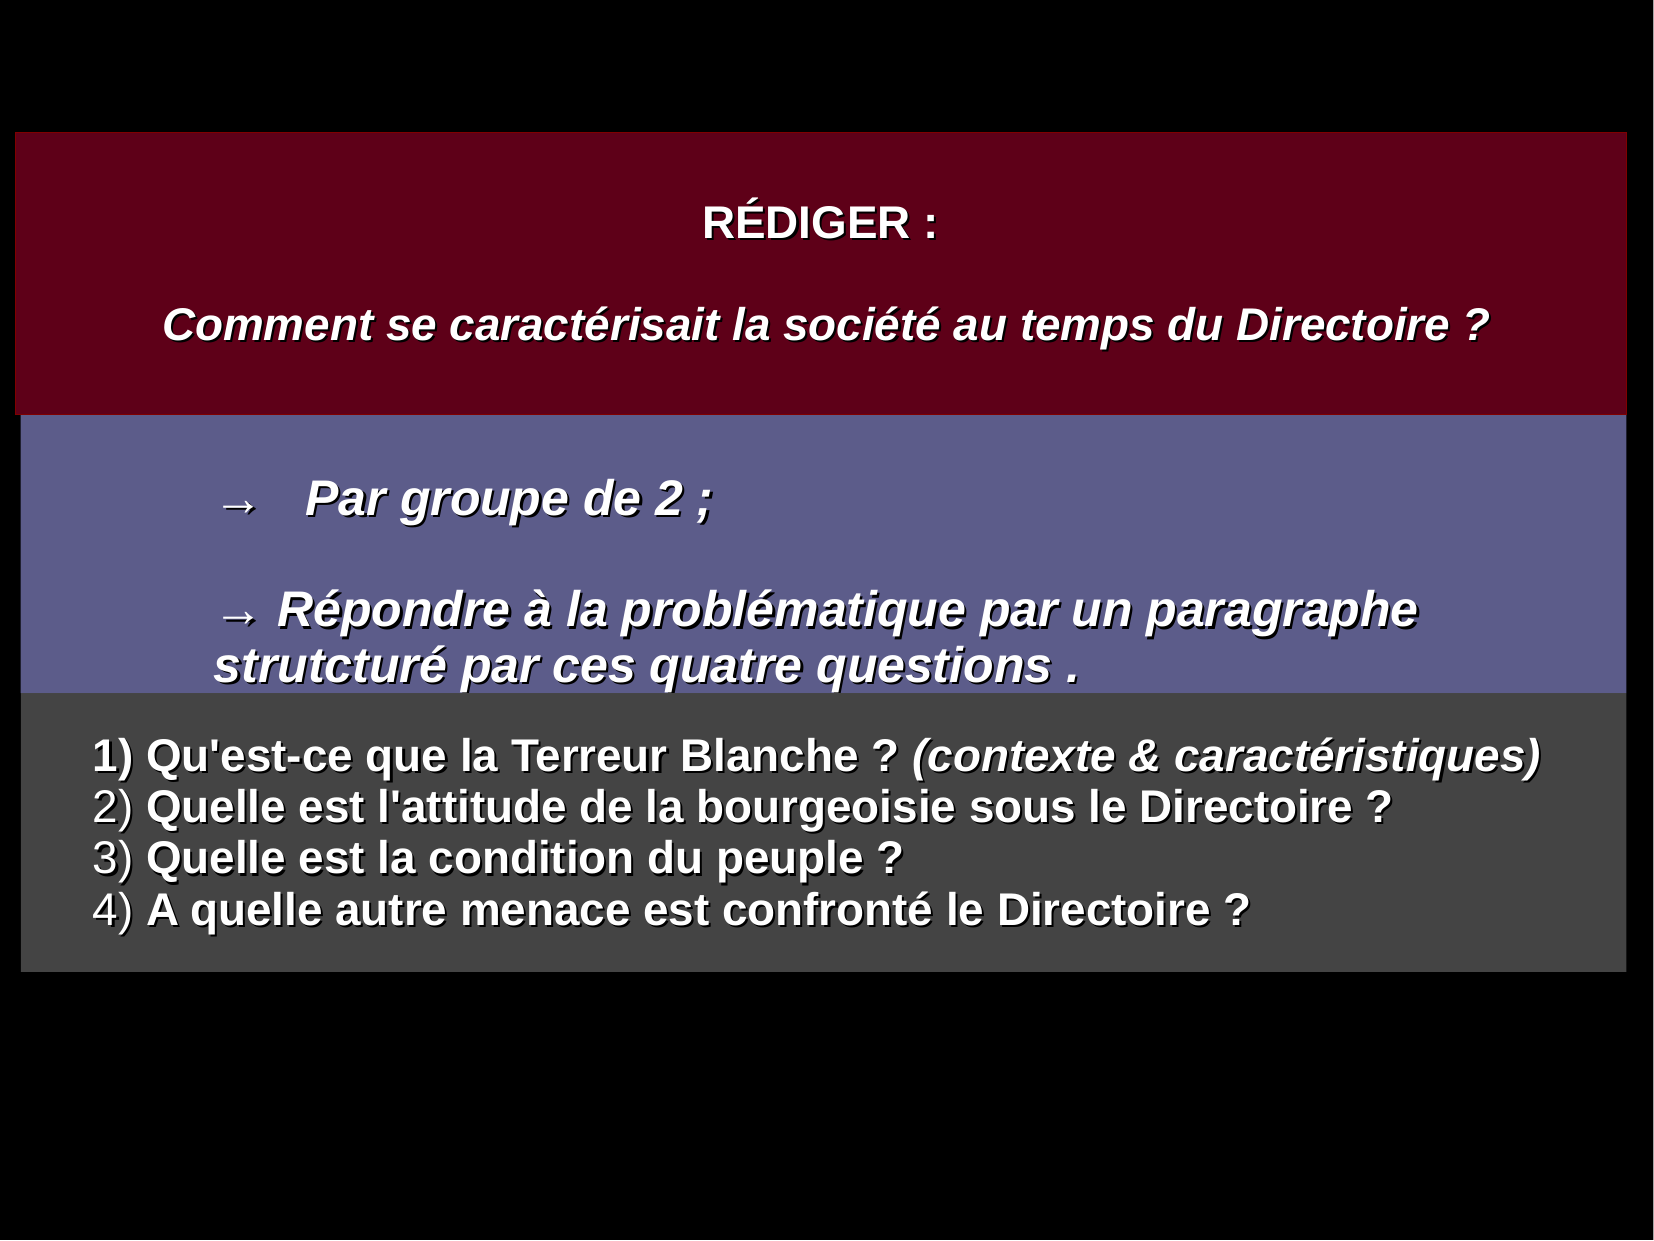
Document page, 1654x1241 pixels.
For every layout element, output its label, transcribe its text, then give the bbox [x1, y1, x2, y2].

text_box 1) Qu'est-ce que la Terreur Blanche ? (contexte & caractéristiques) 2) Quelle est l'attitude de la bourgeoisie sous le Directoire ? 3) Quelle est la condition du peuple ? 4) A quelle autre menace est confronté le Directoire ? [20, 693, 1627, 972]
text_box → Par groupe de 2 ; → Répondre à la problématique par un paragraphe strutcturé par ces quatre questions . [20, 415, 1627, 693]
text_box RÉDIGER : Comment se caractérisait la société au temps du Directoire ? [15, 132, 1627, 415]
